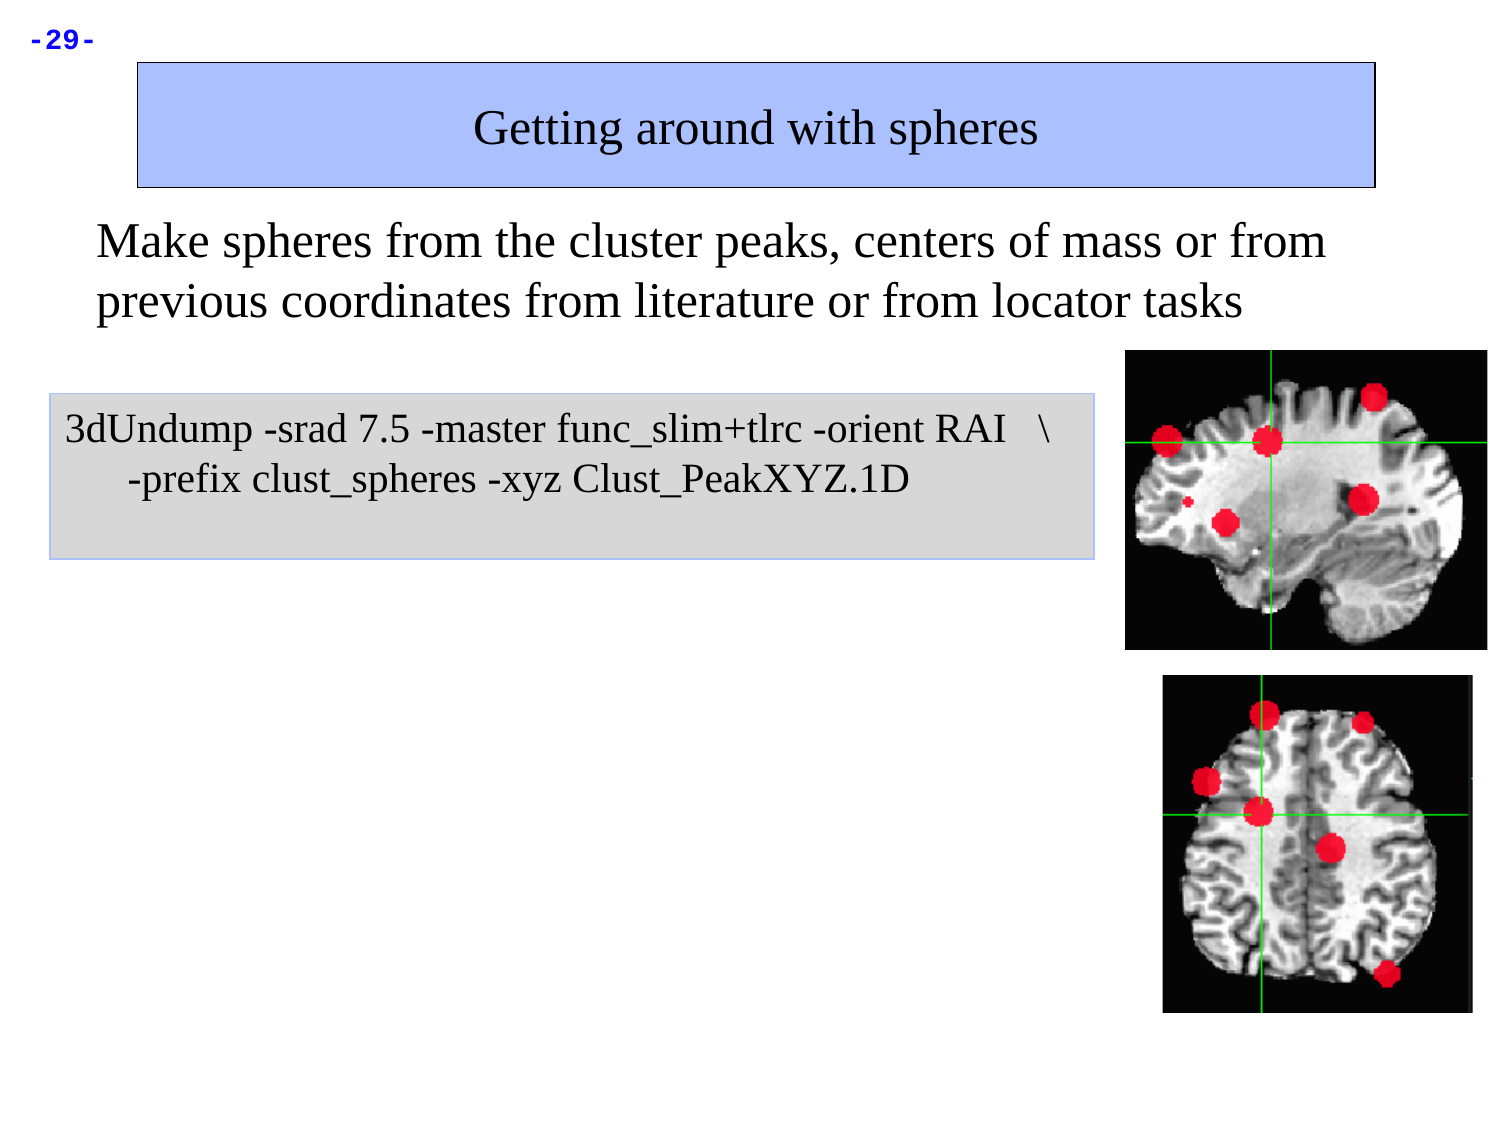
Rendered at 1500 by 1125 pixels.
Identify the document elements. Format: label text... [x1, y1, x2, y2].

picture [1162, 675, 1473, 1013]
text_box 3dUndump -srad 7.5 -master func_slim+tlrc -orient RAI \ -prefix clust_spheres -xyz Clust_PeakXYZ.1D [50, 393, 1094, 559]
text_box Make spheres from the cluster peaks, centers of mass or from previous coordinates from literature or from locator tasks [81, 199, 1419, 336]
title Getting around with spheres [137, 62, 1375, 188]
picture [1125, 350, 1488, 651]
